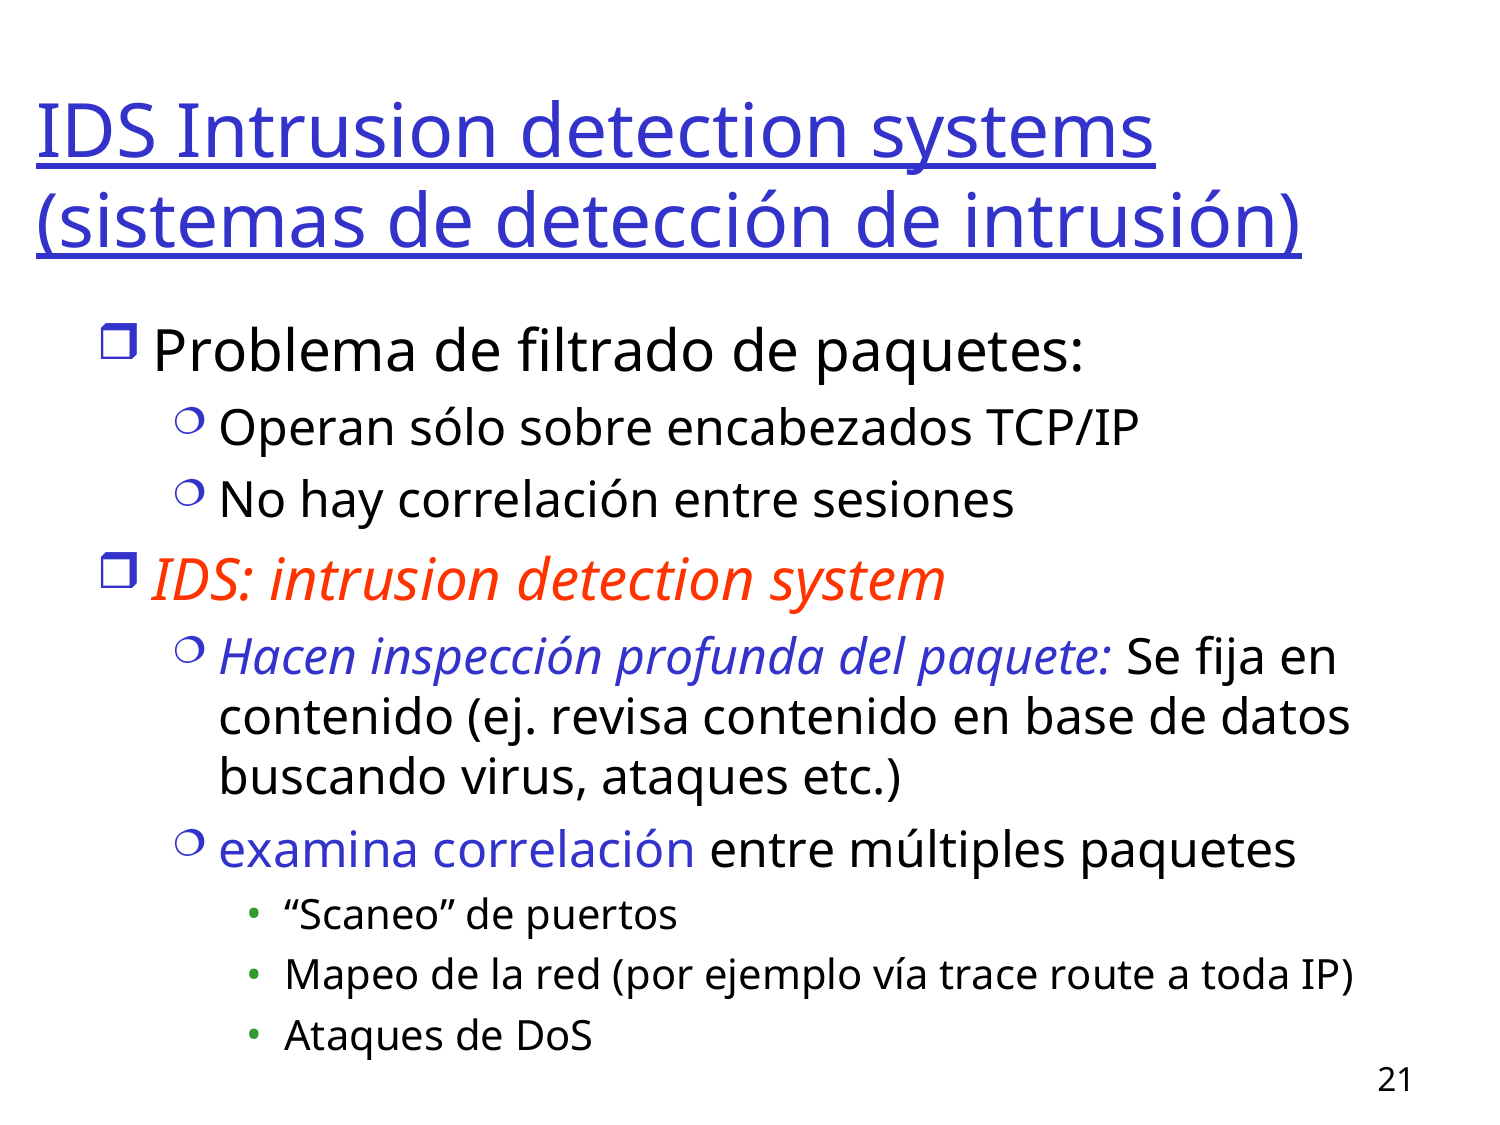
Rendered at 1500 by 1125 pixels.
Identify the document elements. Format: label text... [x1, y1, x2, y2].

list Problema de filtrado de paquetes: Operan sólo sobre encabezados TCP/IP No hay correlación entre sesiones IDS: intrusion detection system Hacen inspección profunda del paquete: Se fija en contenido (ej. revisa contenido en base de datos buscando virus, ataques etc.) examina correlación entre múltiples paquetes “Scaneo” de puertos Mapeo de la red (por ejemplo vía trace route a toda IP) Ataques de DoS [81, 305, 1444, 1078]
title IDS Intrusion detection systems (sistemas de detección de intrusión) [20, 75, 1467, 271]
